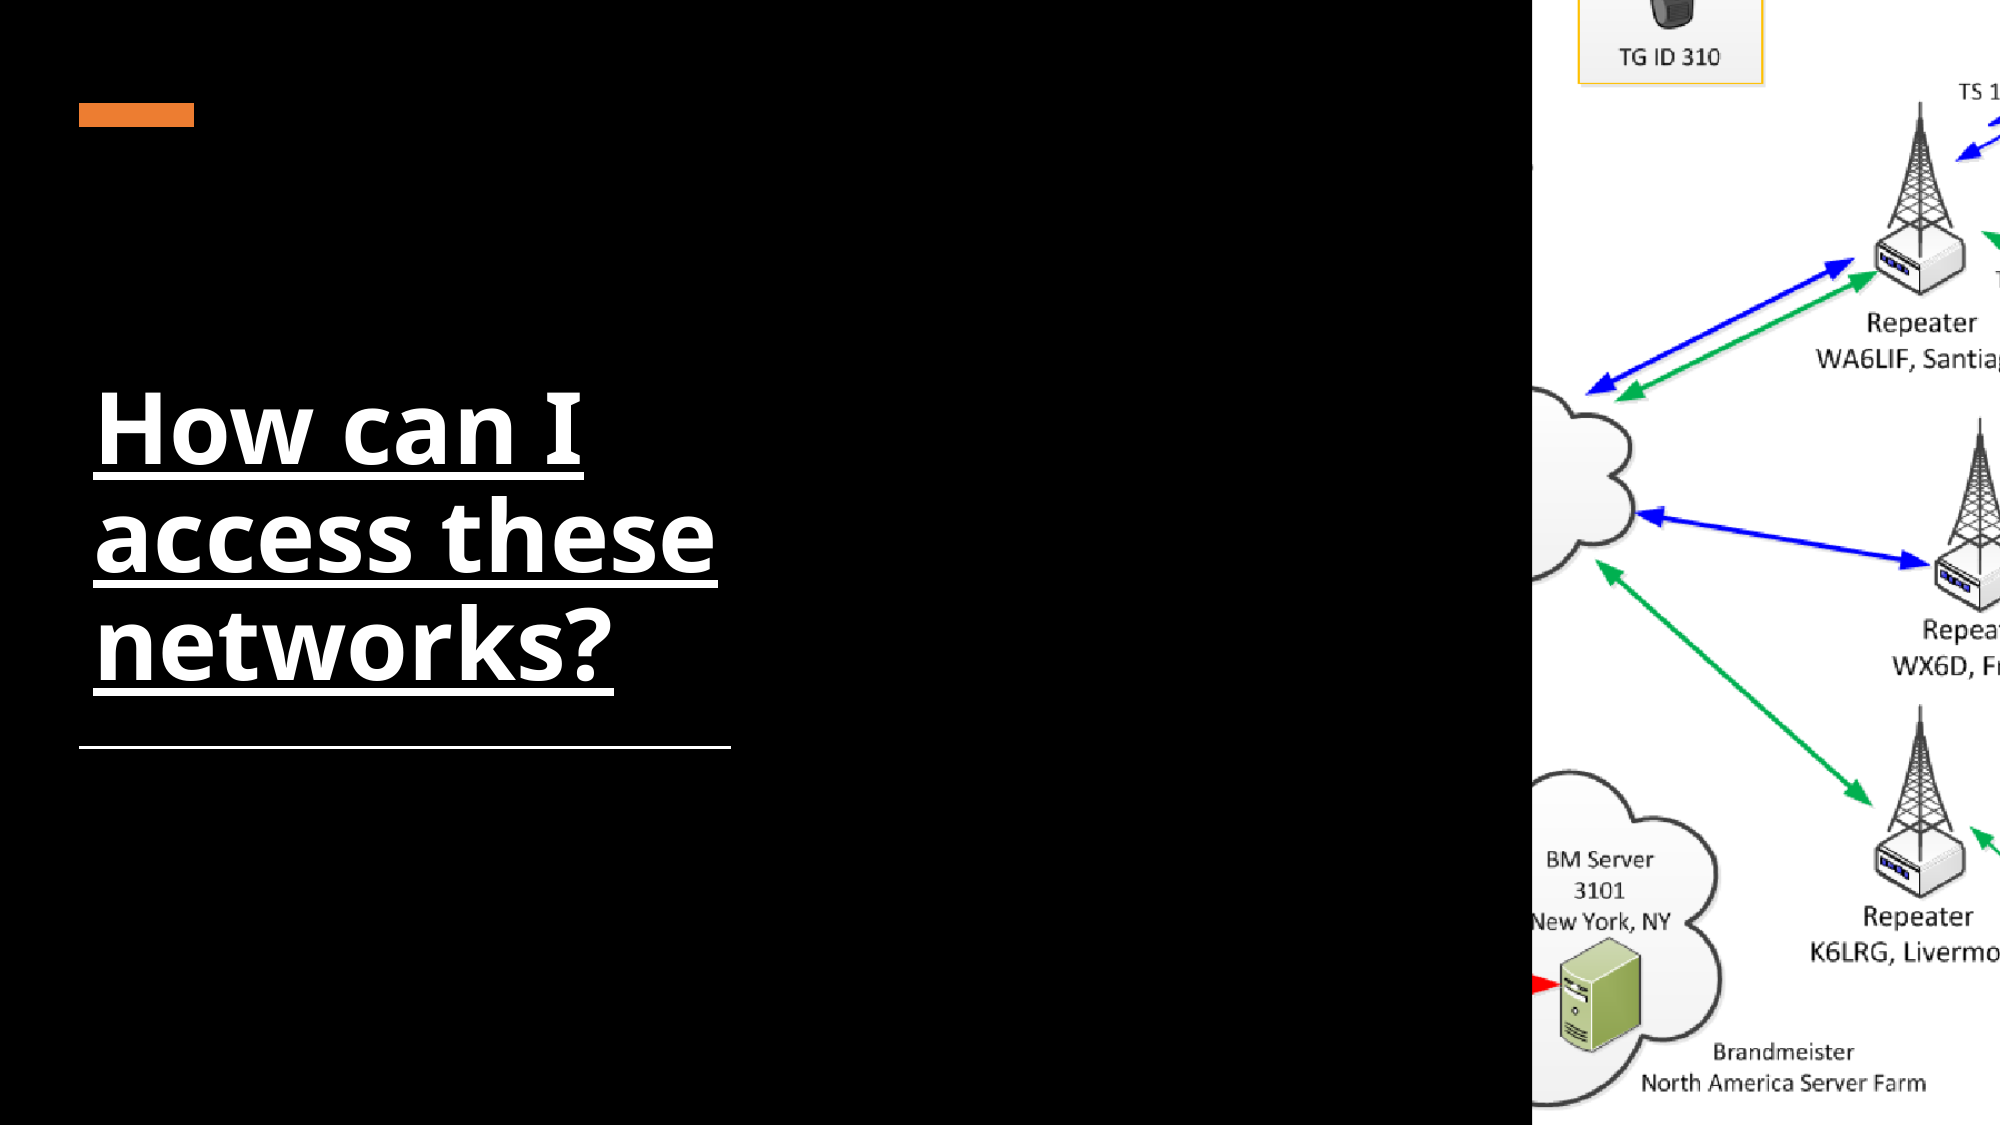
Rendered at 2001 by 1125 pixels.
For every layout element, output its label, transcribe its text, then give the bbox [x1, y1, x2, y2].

title How can I access these networks? [78, 184, 739, 710]
text_box [0, 0, 1532, 1125]
picture [1532, 0, 2000, 1125]
